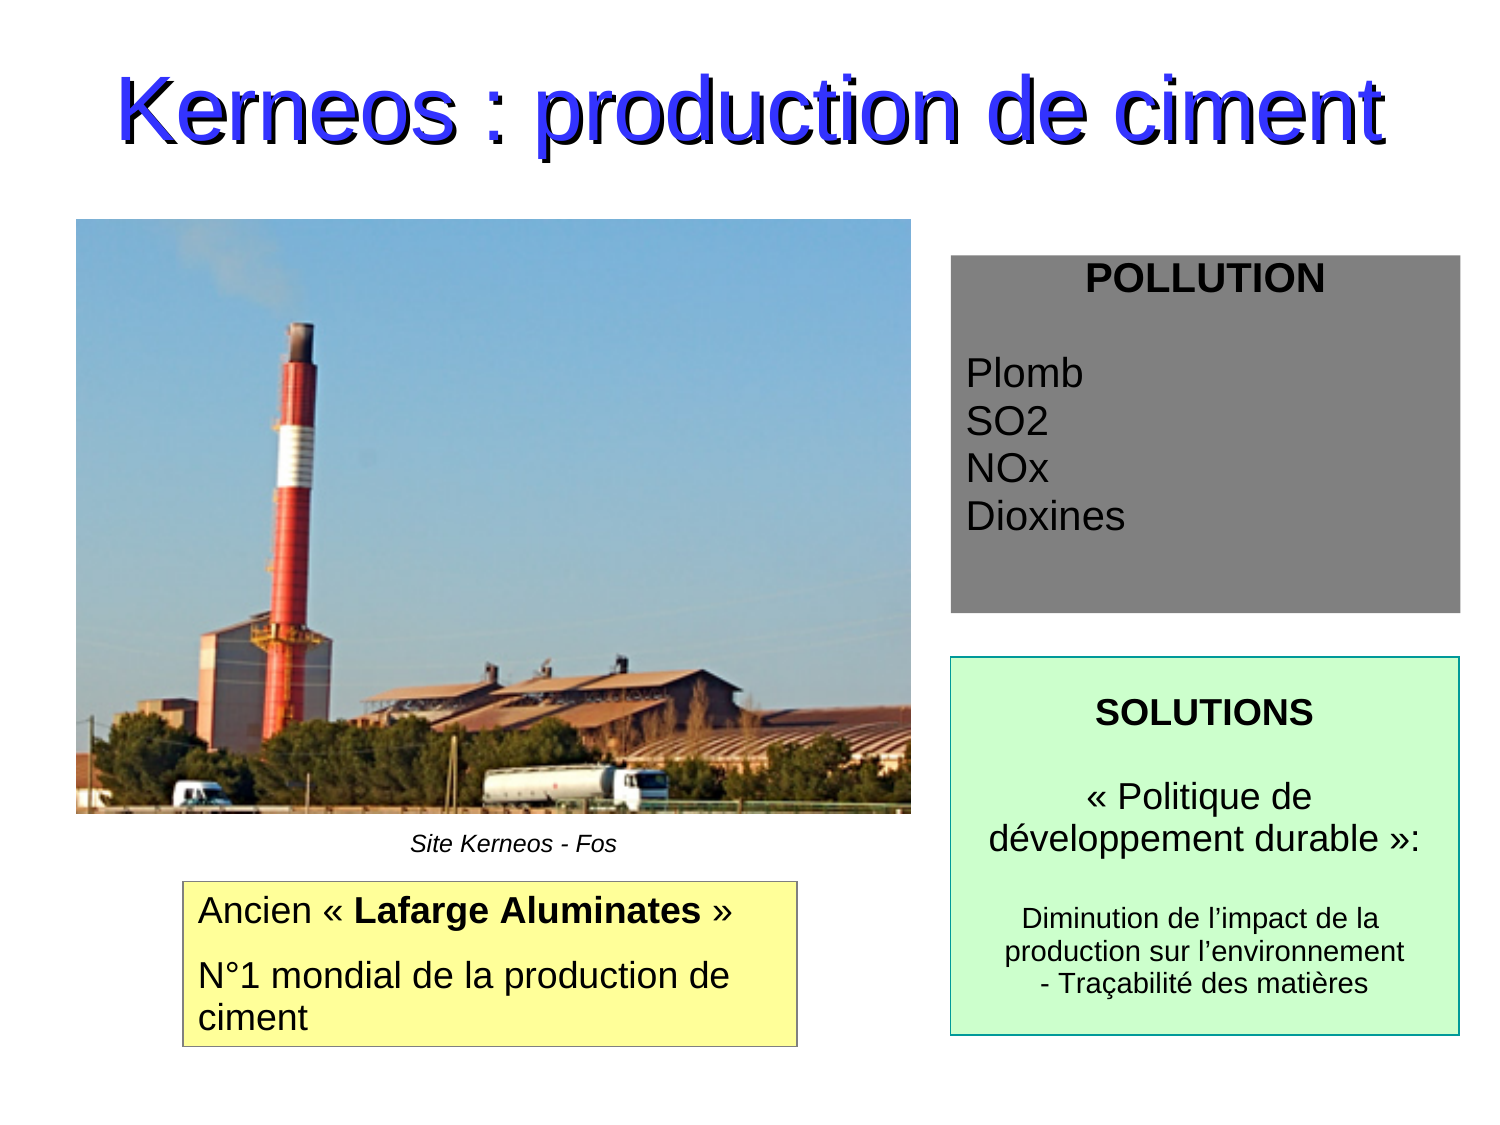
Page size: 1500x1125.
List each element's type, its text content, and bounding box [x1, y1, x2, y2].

list POLLUTION Plomb SO2 NOx Dioxines [950, 255, 1461, 614]
text_box SOLUTIONS « Politique de développement durable »: Diminution de l’impact de la production sur l’environnement - Traçabilité des matières [950, 657, 1459, 1035]
picture [76, 219, 911, 814]
title Kerneos : production de ciment [75, 45, 1426, 173]
text_box Site Kerneos - Fos [159, 822, 869, 866]
text_box Ancien « Lafarge Aluminates » N°1 mondial de la production de ciment [183, 881, 798, 1047]
